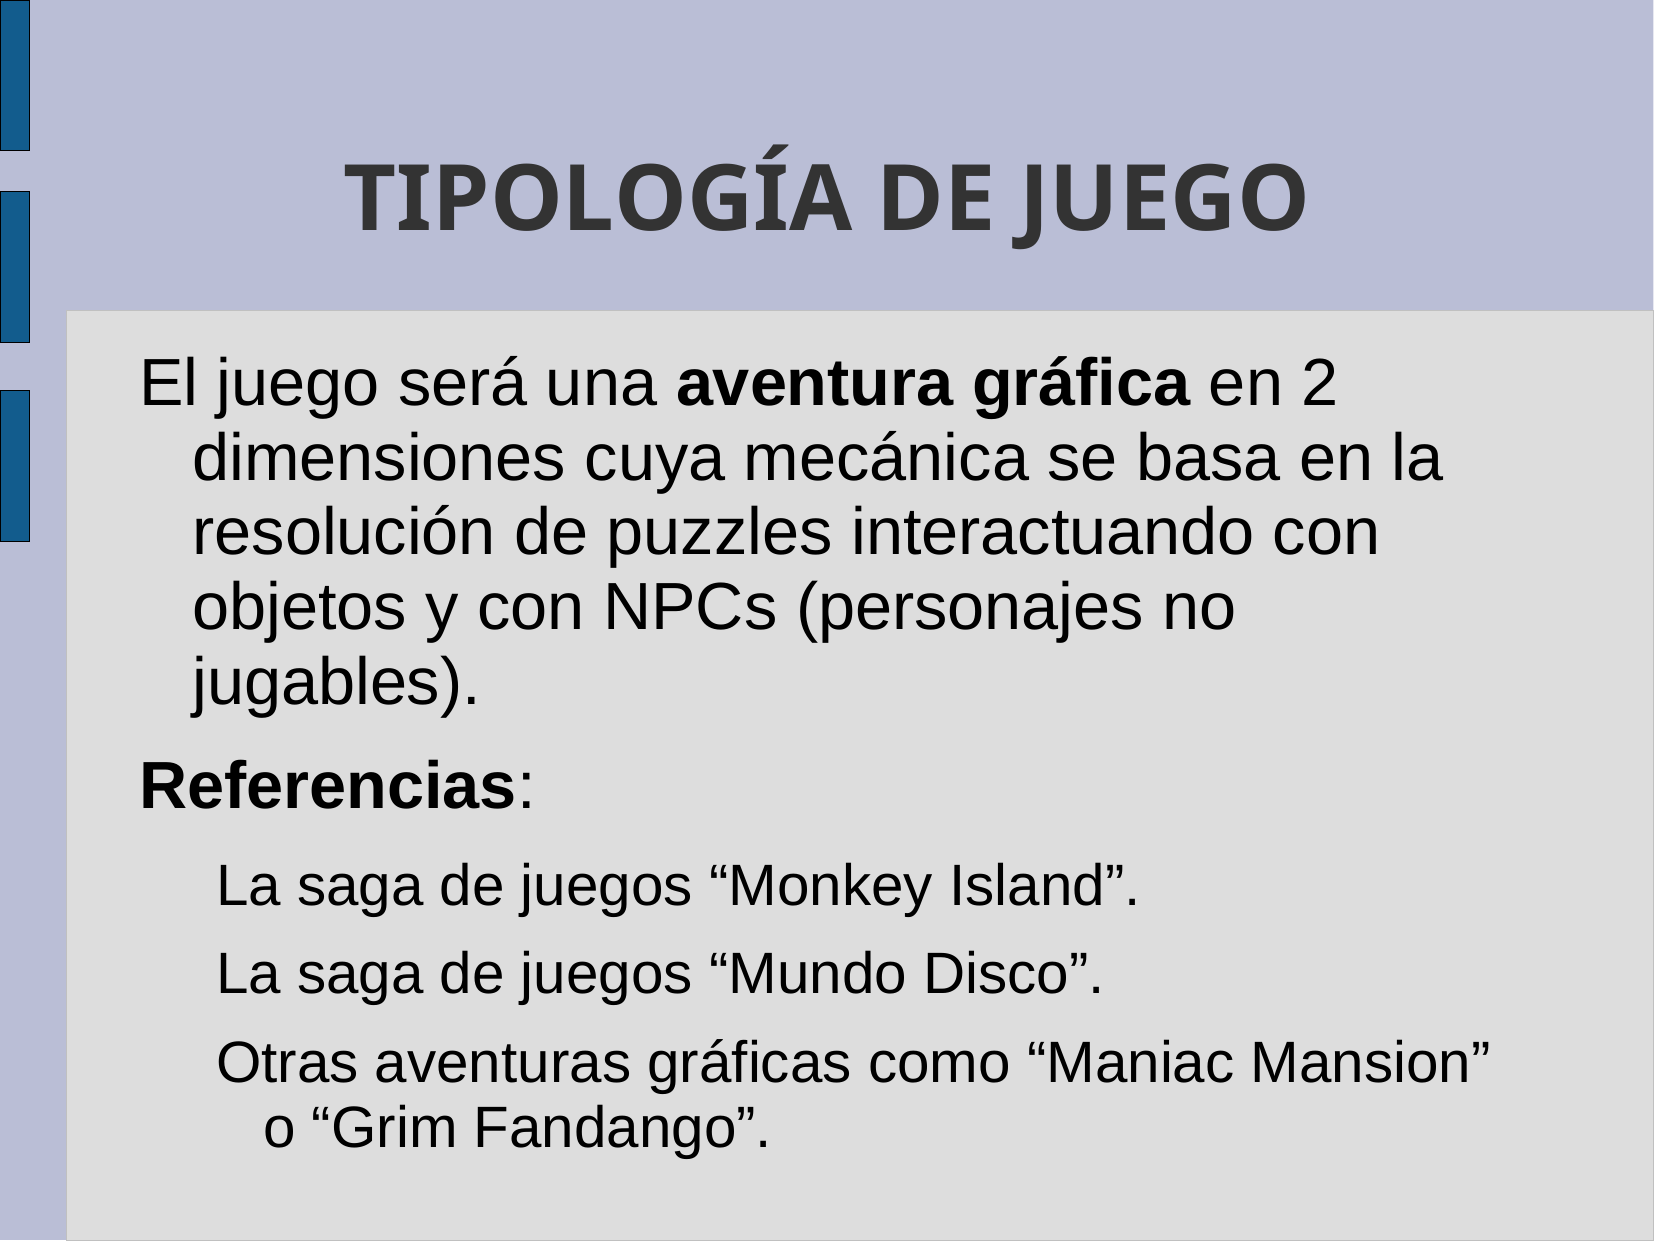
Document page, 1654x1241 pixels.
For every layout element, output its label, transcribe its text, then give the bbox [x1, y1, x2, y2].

list El juego será una aventura gráfica en 2 dimensiones cuya mecánica se basa en la resolución de puzzles interactuando con objetos y con NPCs (personajes no jugables). Referencias: La saga de juegos “Monkey Island”. La saga de juegos “Mundo Disco”. Otras aventuras gráficas como “Maniac Mansion” o “Grim Fandango”. [121, 344, 1534, 1159]
title TIPOLOGÍA DE JUEGO [121, 91, 1534, 299]
